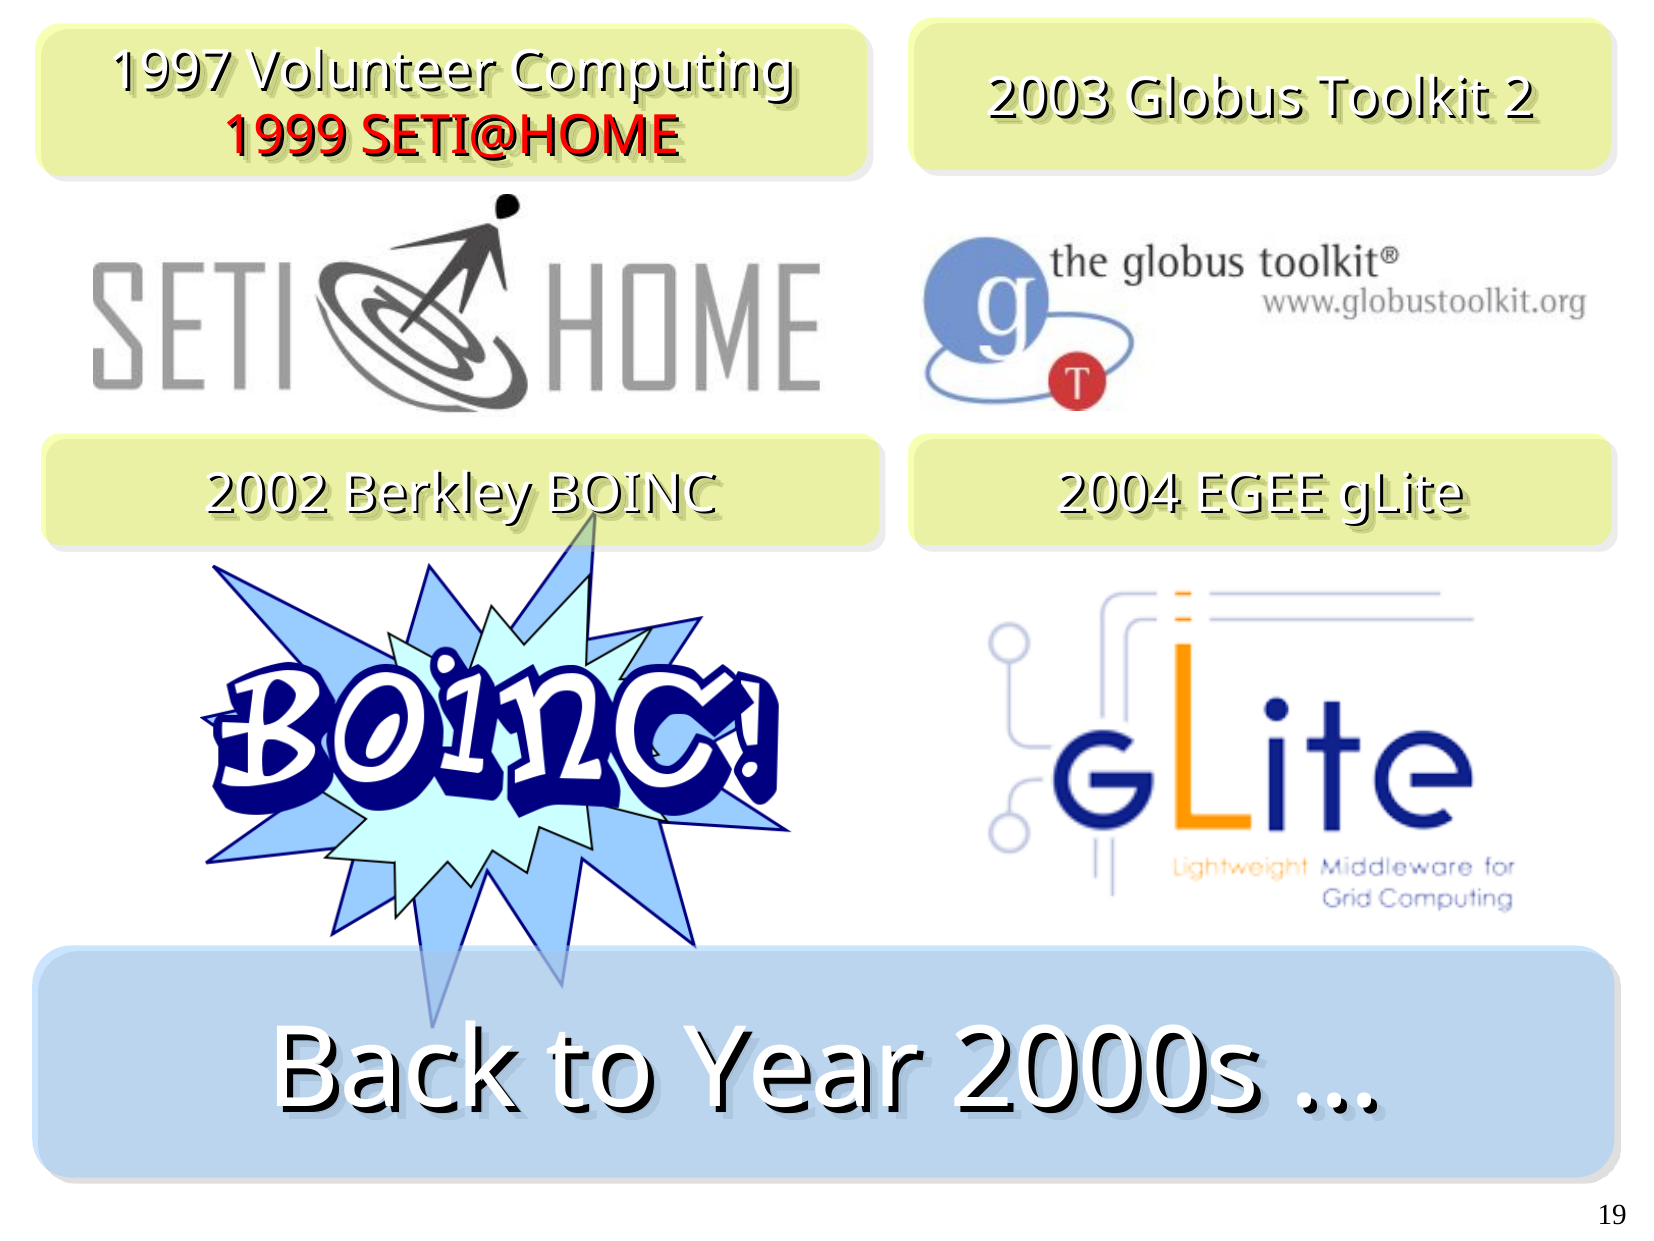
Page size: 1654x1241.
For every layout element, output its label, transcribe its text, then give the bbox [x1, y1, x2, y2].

text_box 1997 Volunteer Computing 1999 SETI@HOME [35, 23, 868, 176]
text_box 2003 Globus Toolkit 2 [908, 17, 1612, 170]
picture [966, 576, 1539, 929]
text_box 2002 Berkley BOINC [41, 433, 880, 546]
picture [93, 194, 834, 417]
picture [200, 546, 792, 945]
picture [919, 234, 1587, 411]
text_box Back to Year 2000s ... [32, 945, 1615, 1178]
text_box 2004 EGEE gLite [908, 433, 1612, 546]
